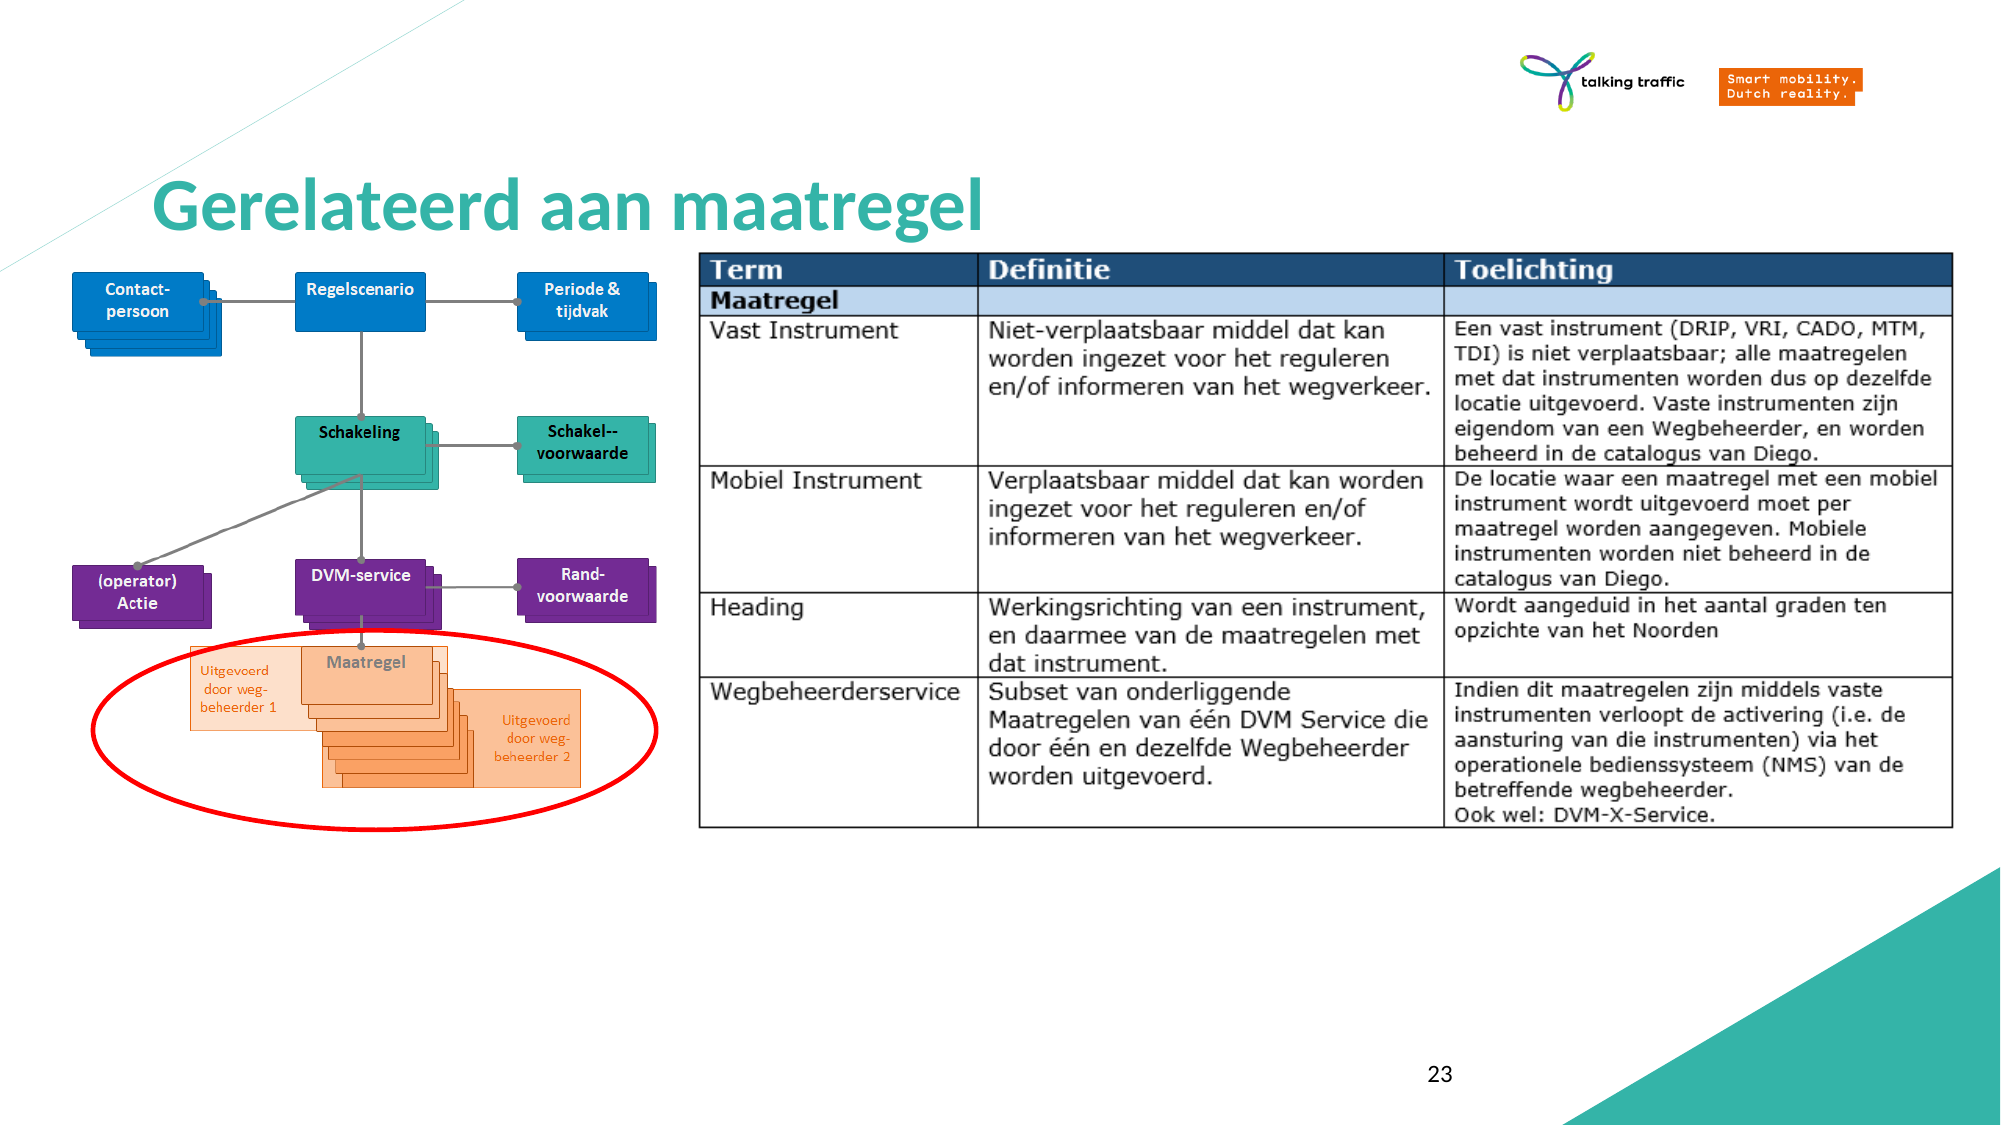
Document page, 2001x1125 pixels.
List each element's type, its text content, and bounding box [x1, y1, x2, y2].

picture [696, 248, 1955, 830]
title Gerelateerd aan maatregel [137, 165, 1863, 332]
picture [72, 270, 657, 788]
text_box 23 [1412, 1042, 1863, 1103]
picture [96, 633, 653, 788]
picture [611, 744, 657, 788]
